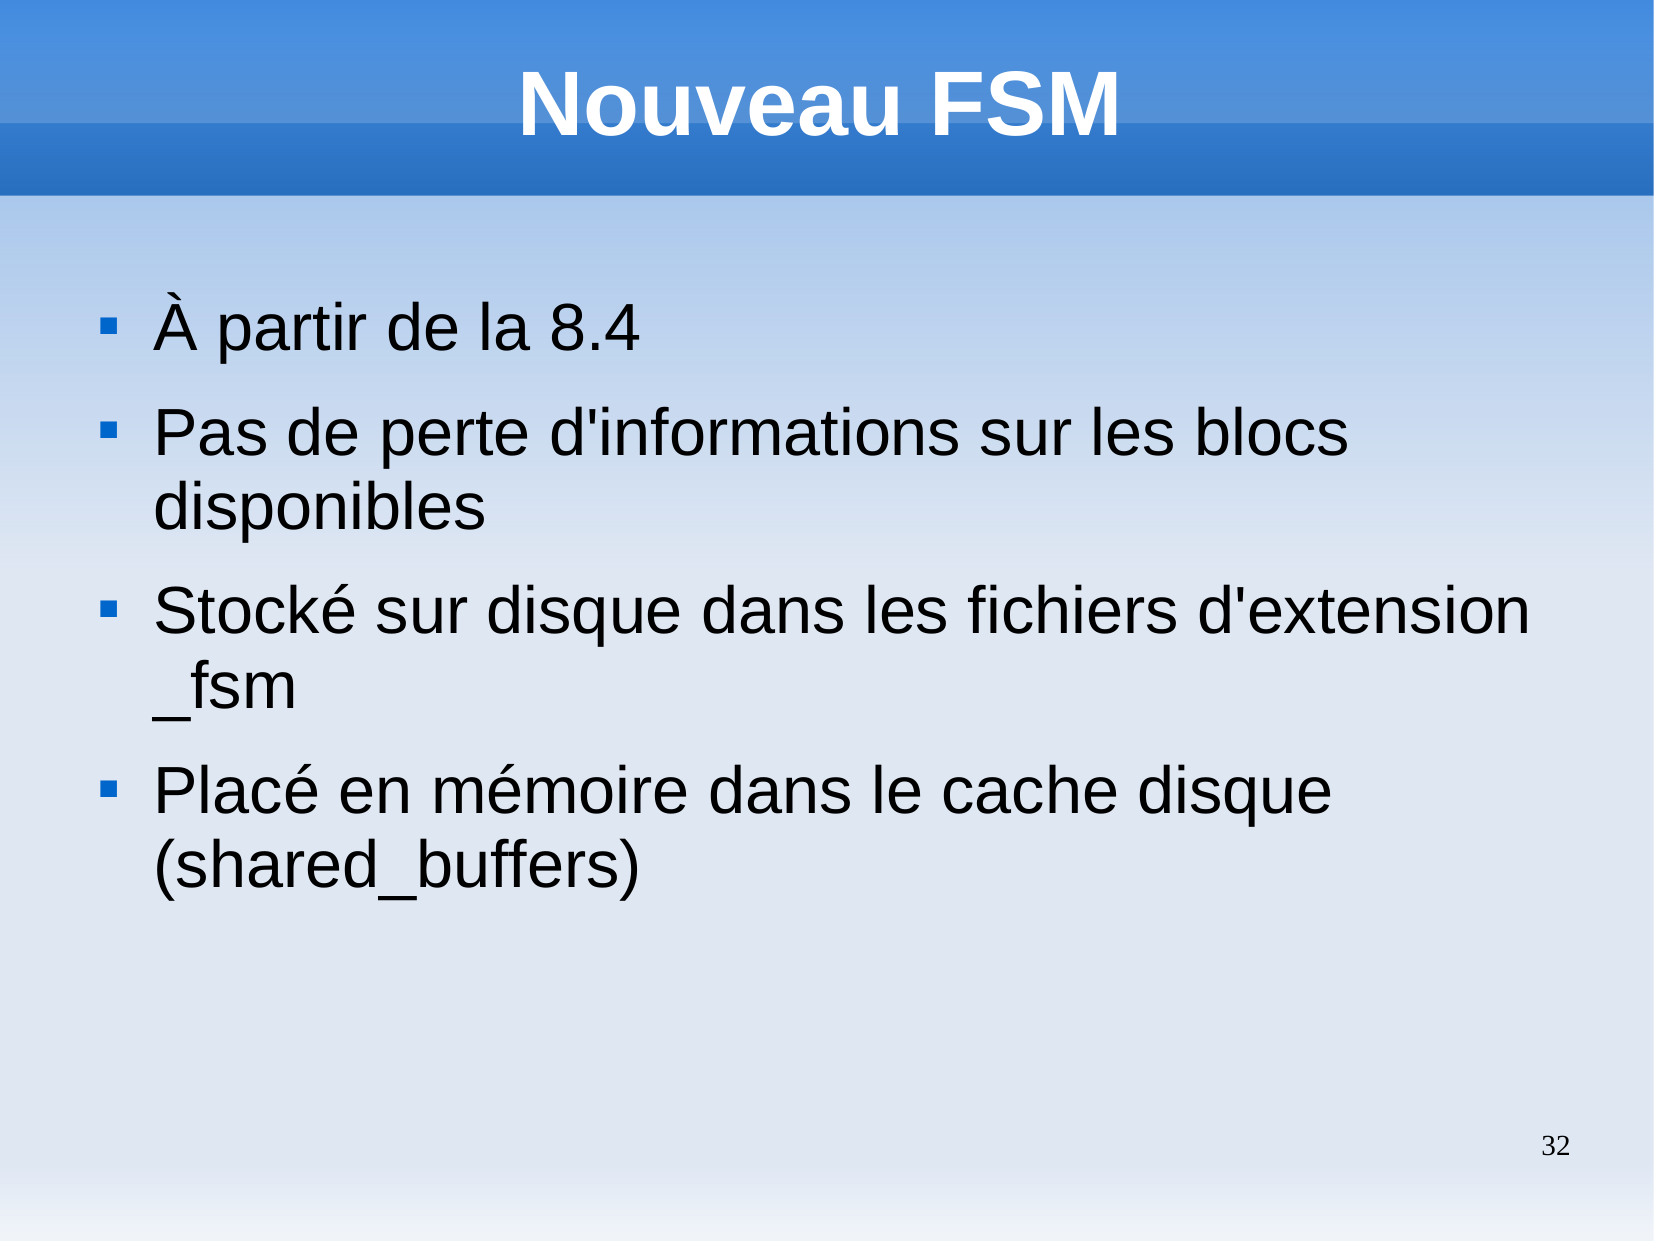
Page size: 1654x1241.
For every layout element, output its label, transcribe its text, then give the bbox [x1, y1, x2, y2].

picture [0, 0, 1654, 1241]
title Nouveau FSM [76, 7, 1565, 200]
list À partir de la 8.4 Pas de perte d'informations sur les blocs disponibles Stocké sur disque dans les fichiers d'extension _fsm Placé en mémoire dans le cache disque (shared_buffers) [82, 290, 1571, 1094]
